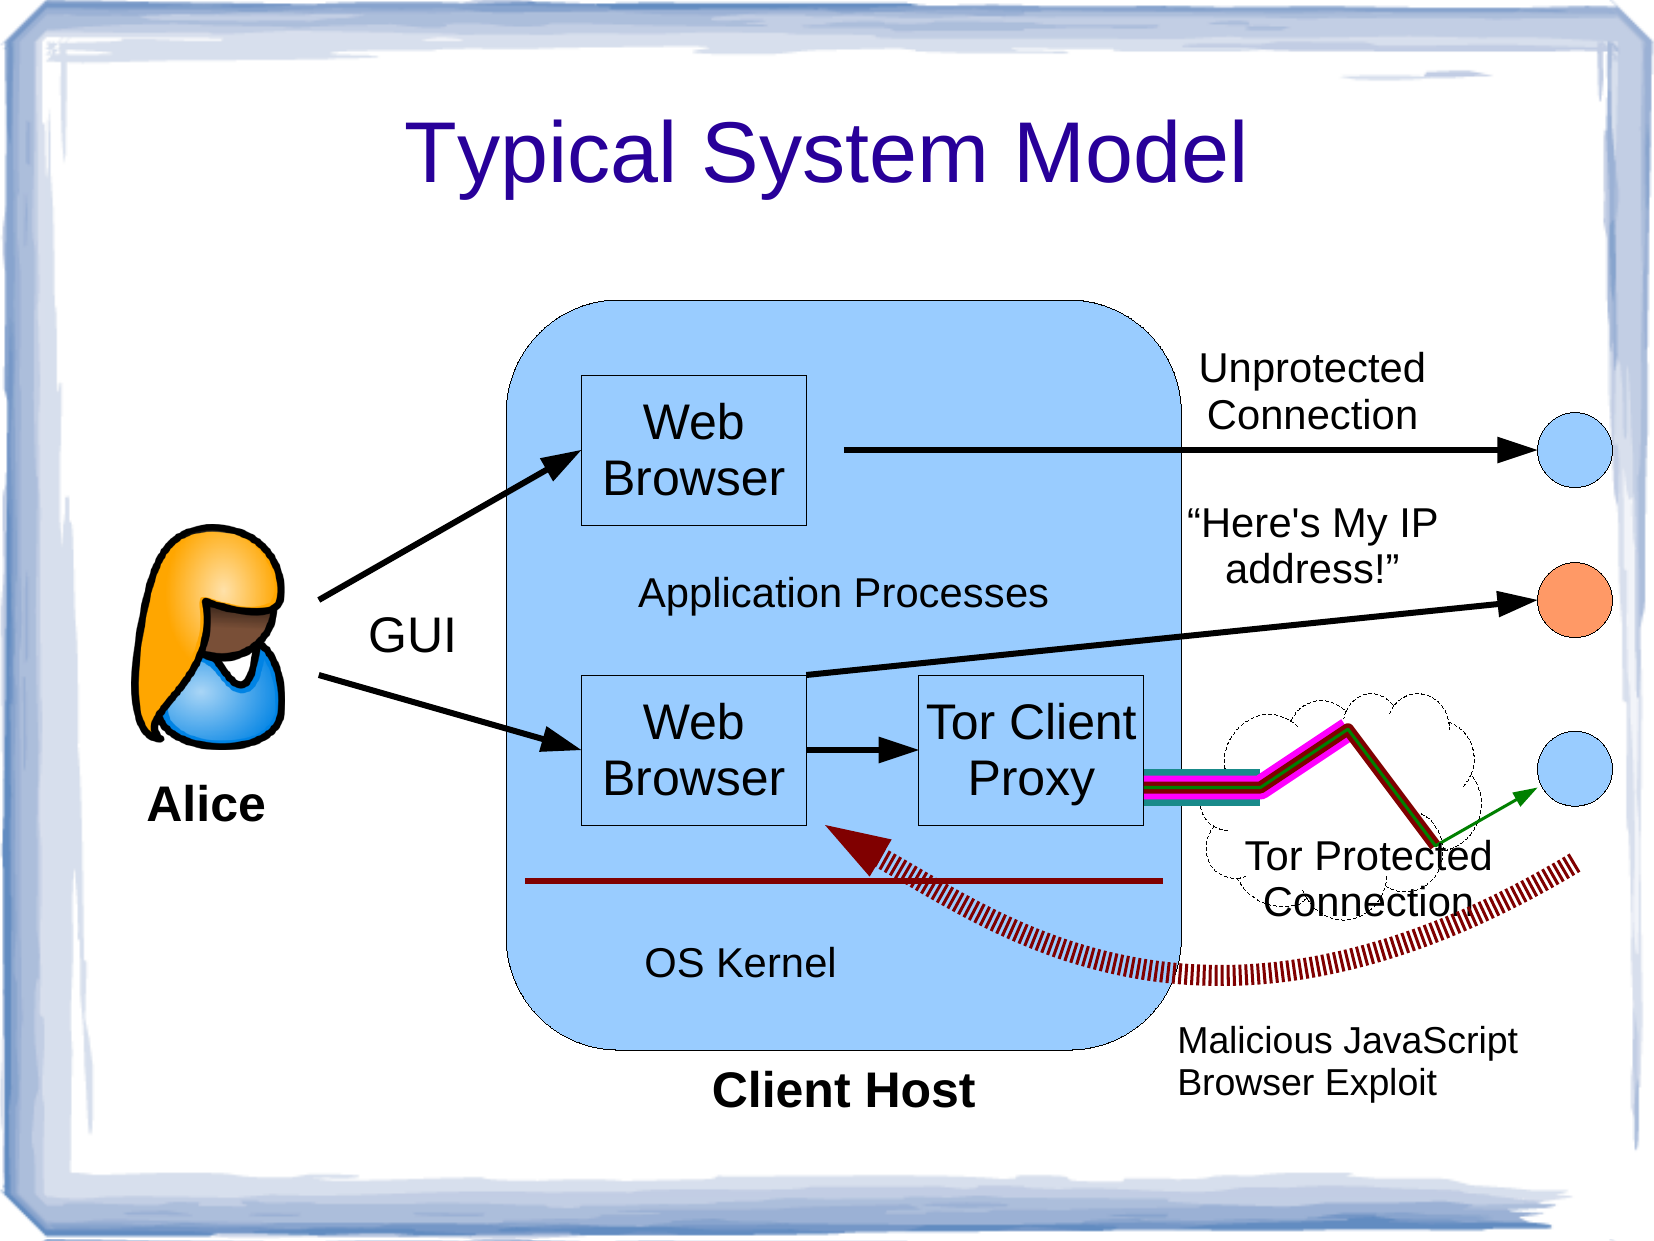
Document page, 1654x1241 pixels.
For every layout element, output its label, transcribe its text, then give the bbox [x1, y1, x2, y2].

text_box Alice [112, 768, 301, 840]
text_box “Here's My IP address!” [1125, 492, 1501, 601]
text_box [807, 640, 1182, 769]
text_box Client Host [506, 1054, 1182, 1126]
text_box Malicious JavaScript Browser Exploit [1162, 1012, 1654, 1112]
text_box [1200, 743, 1411, 825]
text_box Application Processes [506, 562, 1182, 624]
text_box GUI [318, 600, 507, 671]
text_box OS Kernel [525, 932, 957, 994]
text_box [506, 624, 1182, 749]
text_box Web Browser [581, 675, 807, 826]
text_box [1537, 731, 1613, 807]
text_box [506, 732, 1182, 1051]
text_box [1537, 412, 1613, 488]
text_box Tor Protected Connection [1200, 825, 1538, 933]
text_box Web Browser [581, 375, 807, 526]
text_box [1223, 693, 1482, 825]
text_box [1537, 562, 1613, 638]
picture [0, 0, 1654, 1241]
text_box [506, 300, 1182, 562]
title Typical System Model [82, 49, 1571, 257]
text_box Tor Client Proxy [918, 675, 1144, 826]
text_box Unprotected Connection [1125, 337, 1501, 446]
